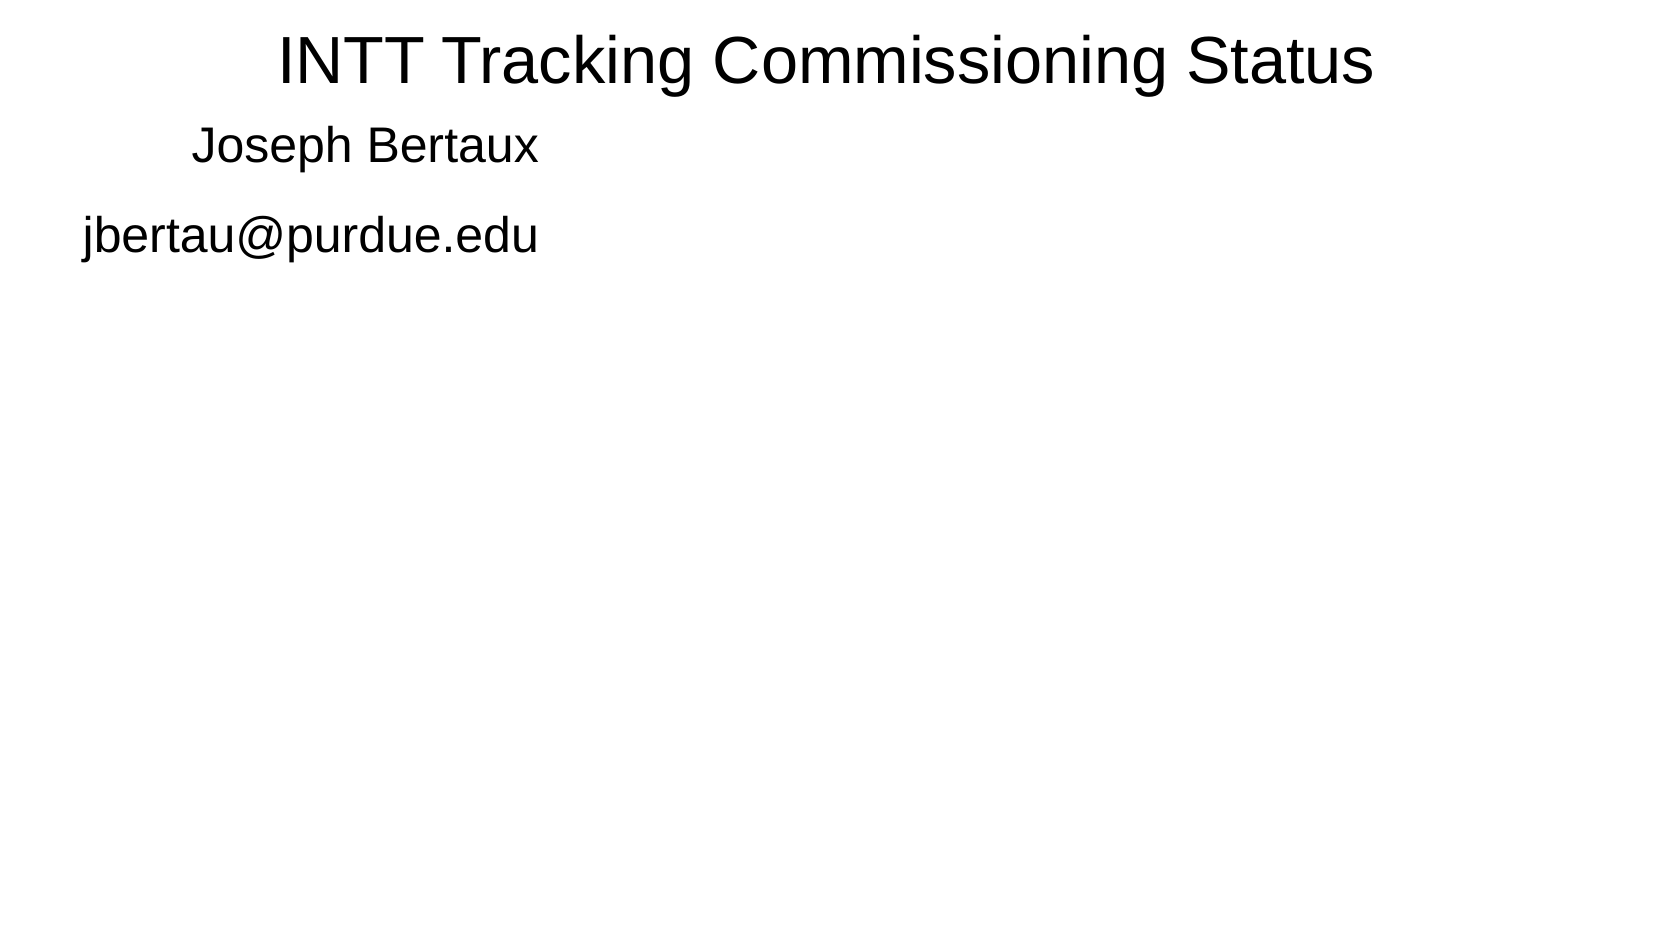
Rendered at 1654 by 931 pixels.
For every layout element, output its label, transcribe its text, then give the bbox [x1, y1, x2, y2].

title INTT Tracking Commissioning Status [82, 0, 1571, 112]
subtitle Joseph Bertaux jbertau@purdue.edu [82, 112, 1571, 901]
